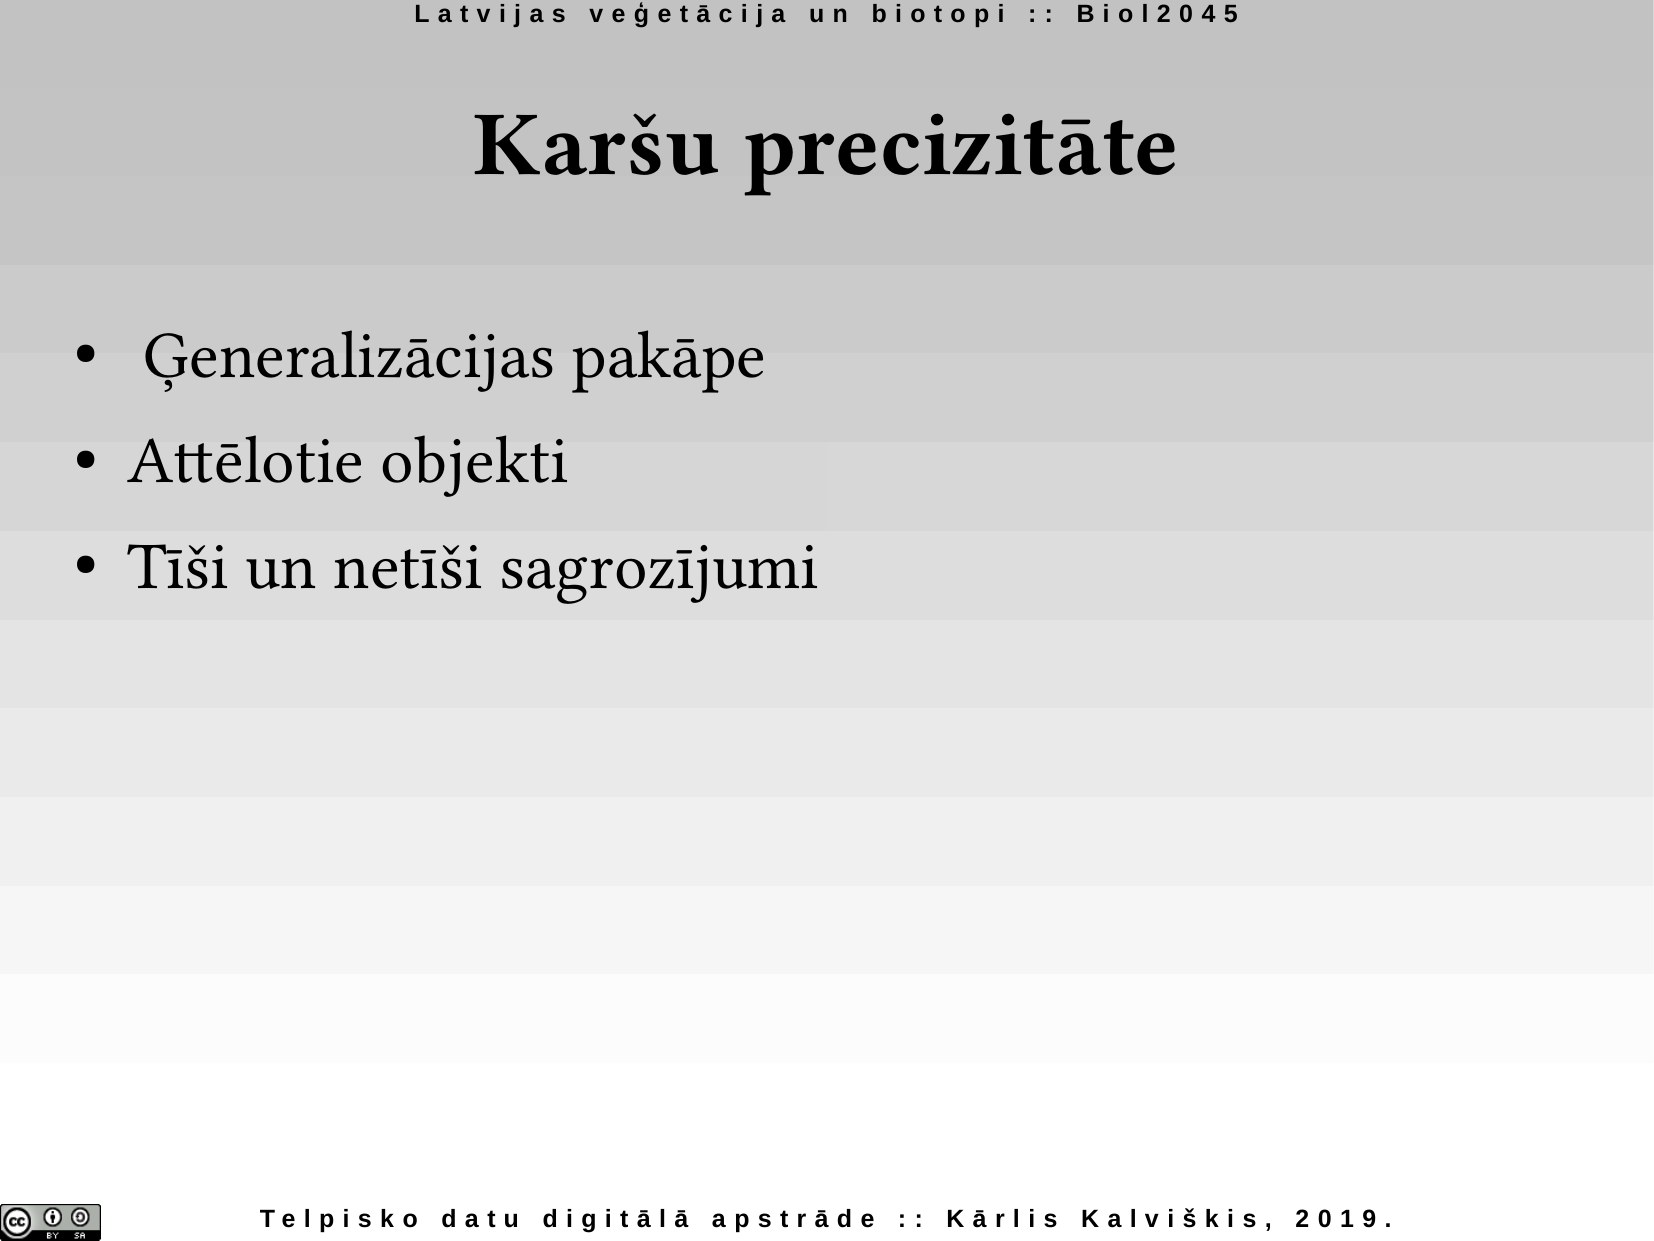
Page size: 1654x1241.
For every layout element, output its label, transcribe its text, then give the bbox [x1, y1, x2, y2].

title Karšu precizitāte [0, 1, 1654, 287]
picture [0, 287, 1654, 1241]
list Ģeneralizācijas pakāpe Attēlotie objekti Tīši un netīši sagrozījumi [56, 317, 1600, 1175]
